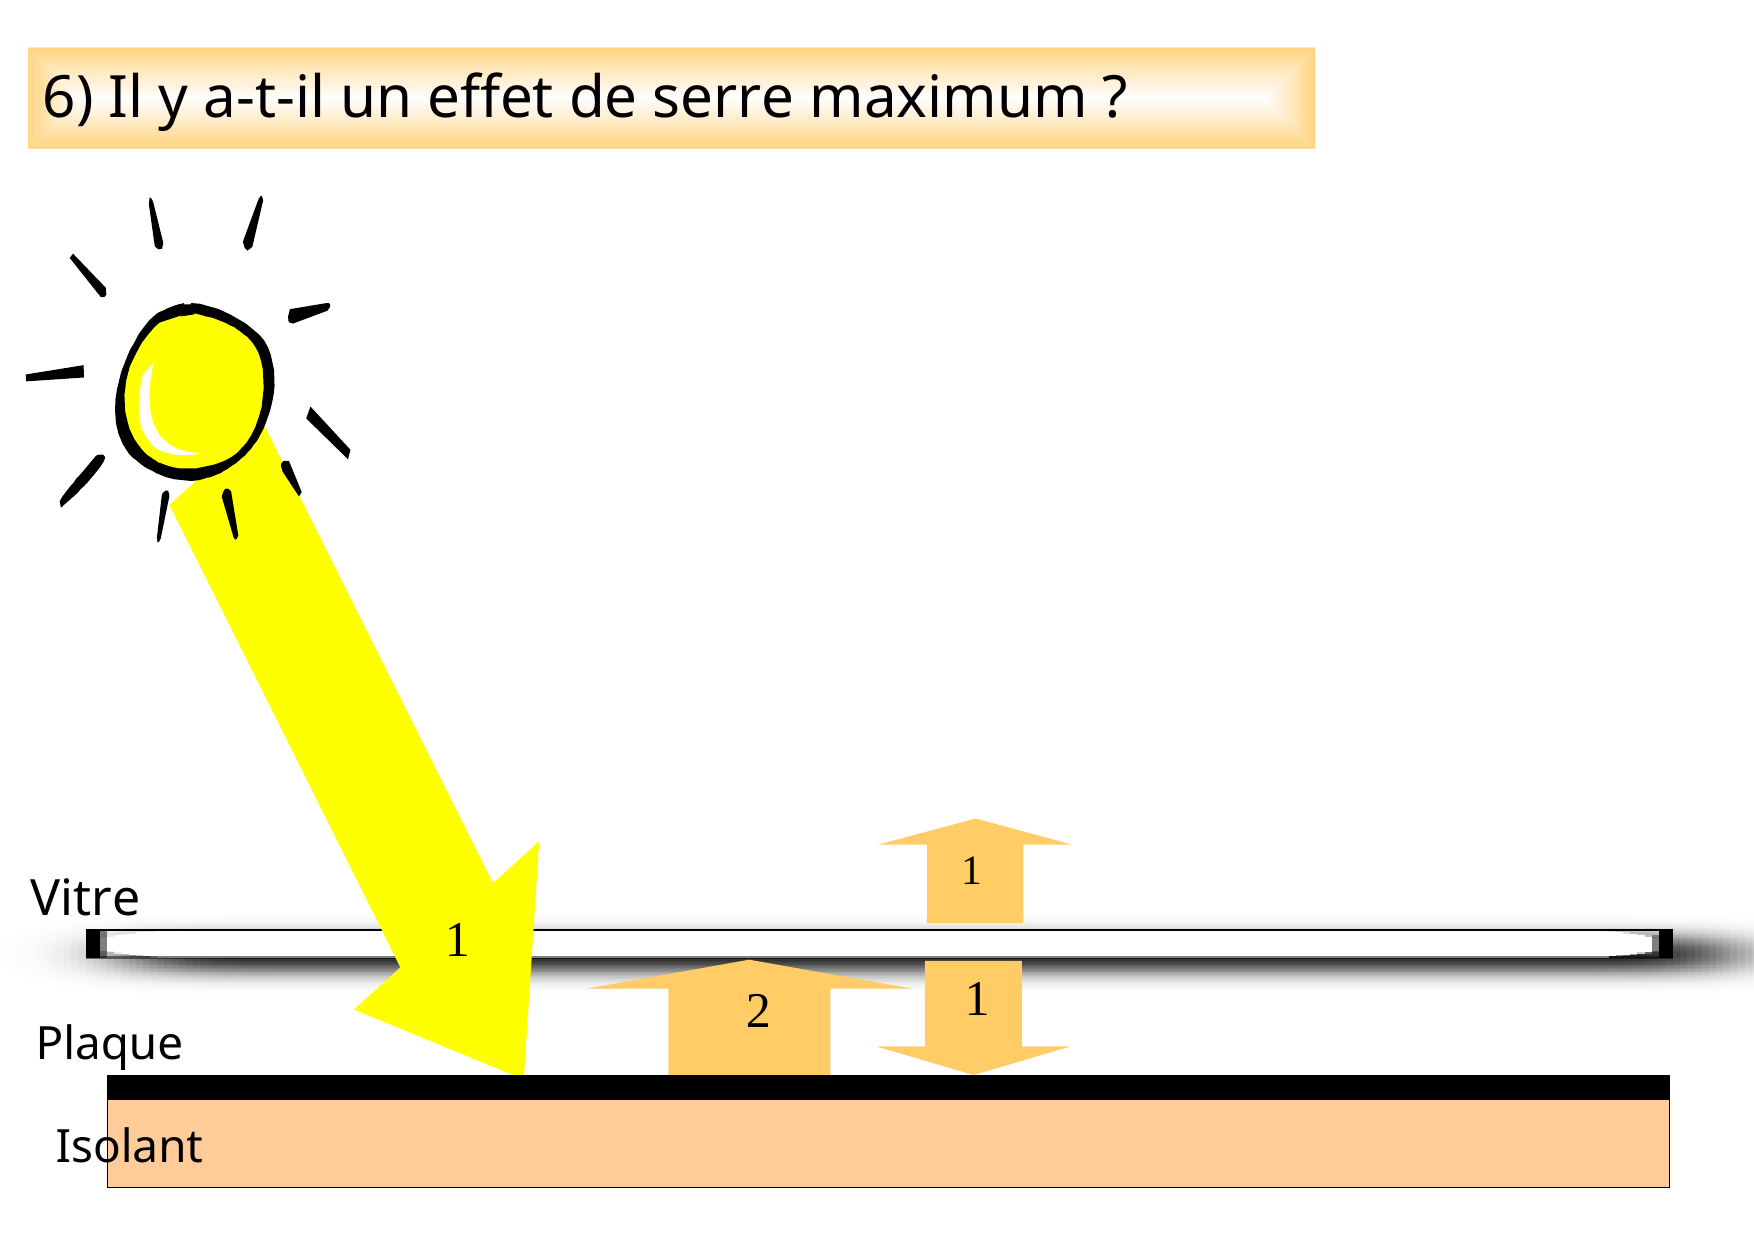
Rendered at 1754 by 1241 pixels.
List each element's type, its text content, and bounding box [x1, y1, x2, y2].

text_box Plaque [20, 1003, 273, 1078]
text_box [242, 195, 264, 251]
text_box 1 [964, 971, 1040, 1041]
text_box [107, 303, 1670, 1188]
text_box [59, 454, 106, 508]
text_box [148, 197, 164, 250]
text_box [69, 253, 107, 298]
text_box 1 [961, 847, 1018, 906]
text_box 2 [745, 983, 781, 1053]
text_box [288, 303, 331, 324]
text_box [25, 365, 84, 382]
text_box 6) Il y a-t-il un effet de serre maximum ? [28, 48, 1313, 149]
text_box Isolant [40, 1106, 293, 1181]
text_box [28, 47, 1316, 149]
text_box Vitre [16, 854, 179, 896]
picture [0, 910, 399, 1002]
picture [529, 910, 1754, 1002]
text_box [306, 406, 351, 460]
text_box 1 [444, 912, 480, 982]
text_box [878, 818, 1073, 924]
